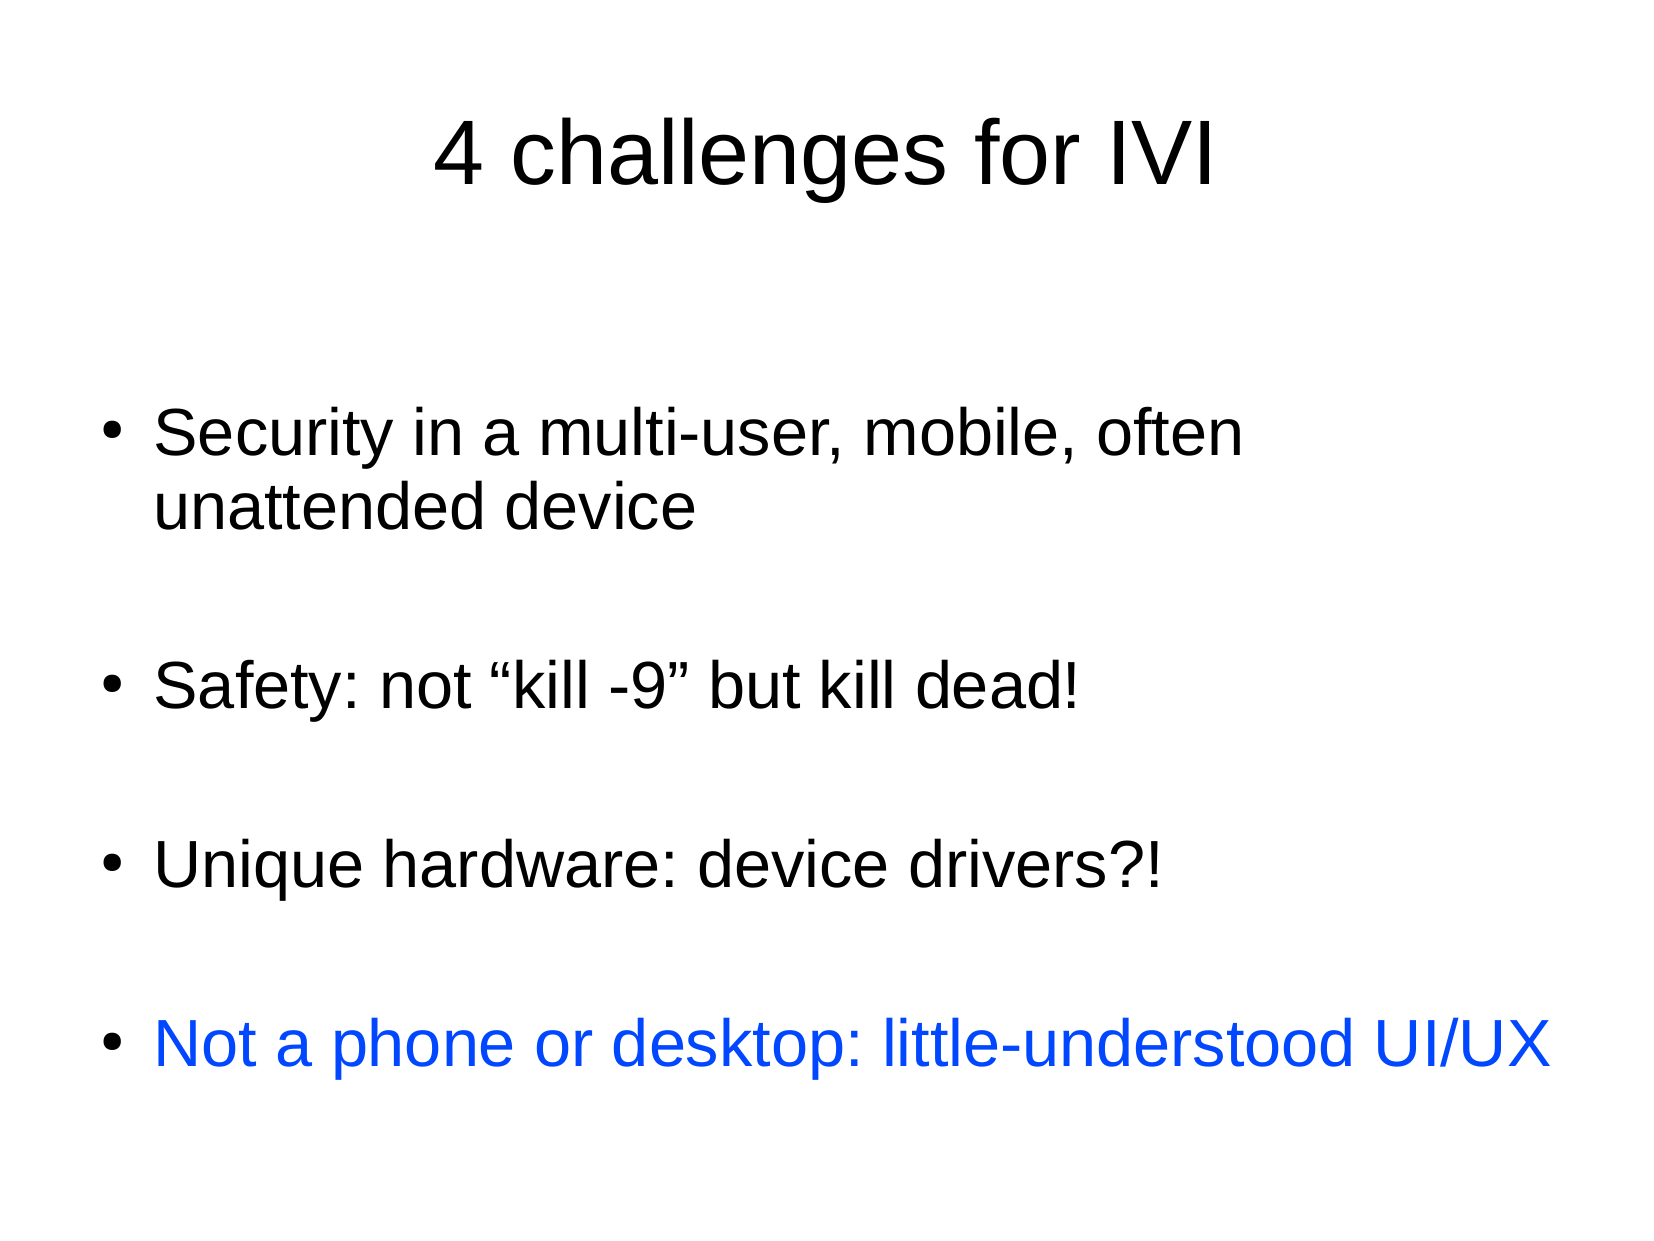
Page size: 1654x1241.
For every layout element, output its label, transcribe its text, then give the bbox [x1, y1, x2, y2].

title 4 challenges for IVI [82, 49, 1571, 257]
list Security in a multi-user, mobile, often unattended device Safety: not “kill -9” but kill dead! Unique hardware: device drivers?! Not a phone or desktop: little-understood UI/UX [82, 290, 1571, 1109]
